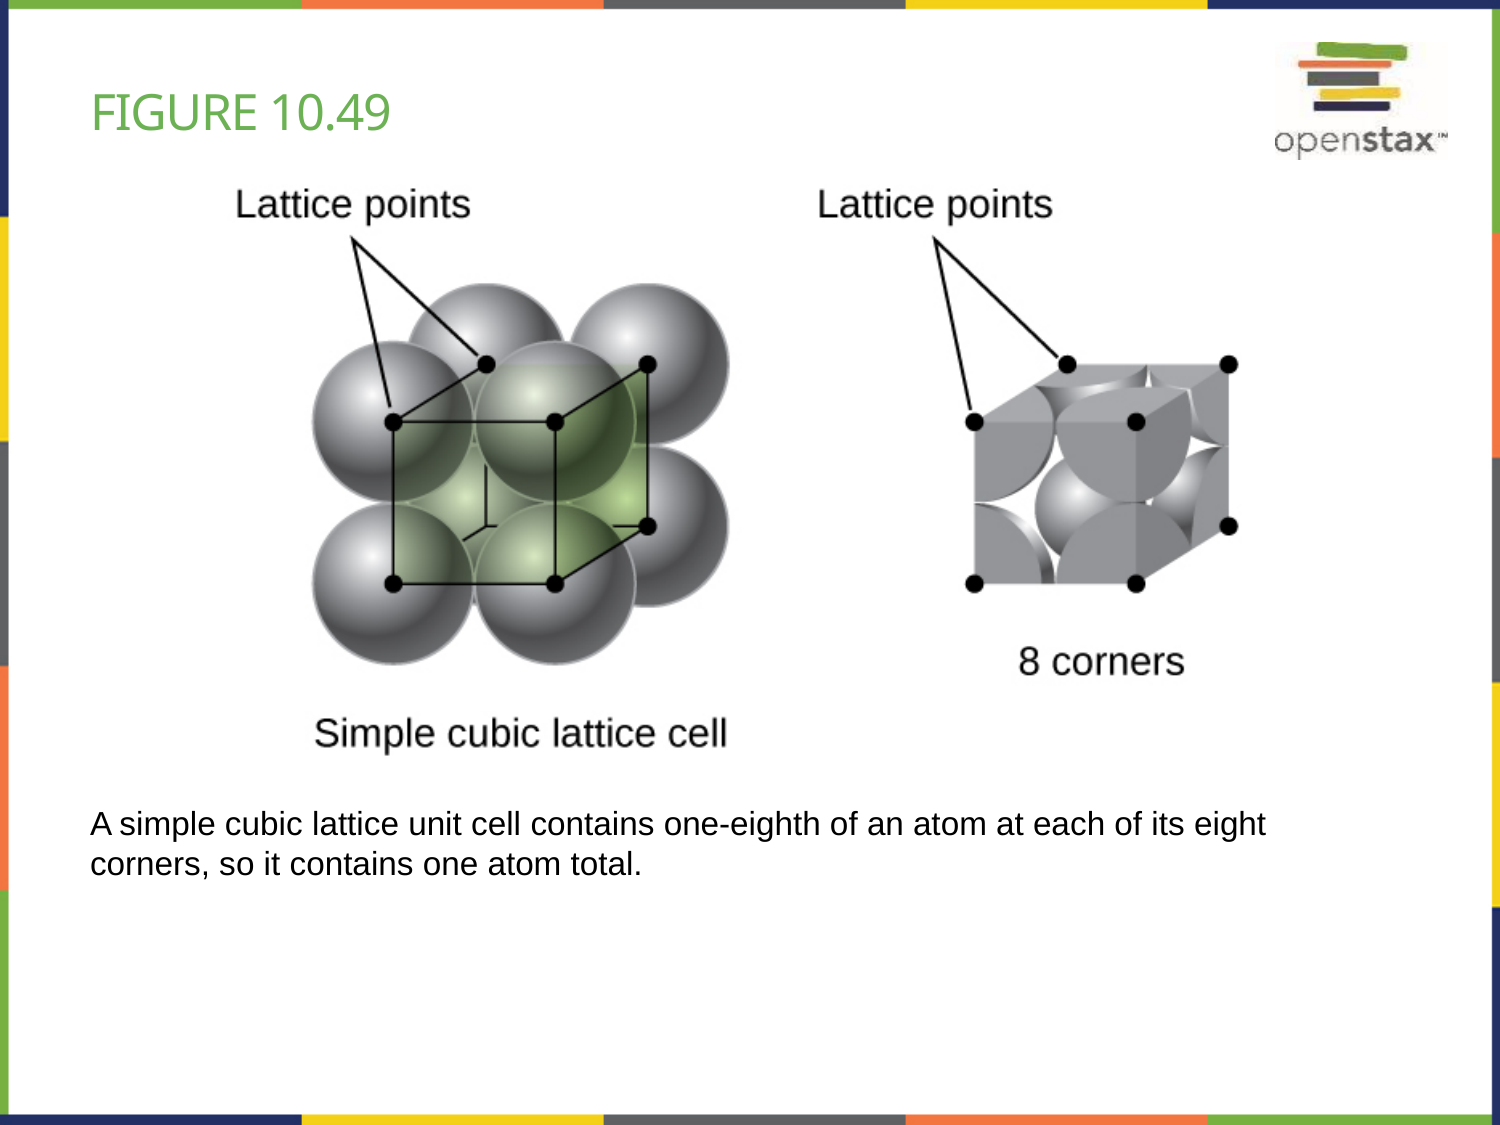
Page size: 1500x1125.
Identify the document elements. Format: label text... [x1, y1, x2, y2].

picture [0, 0, 1500, 1125]
title Figure 10.49 [75, 39, 1398, 148]
list A simple cubic lattice unit cell contains one-eighth of an atom at each of its eight corners, so it contains one atom total. [75, 794, 1398, 986]
